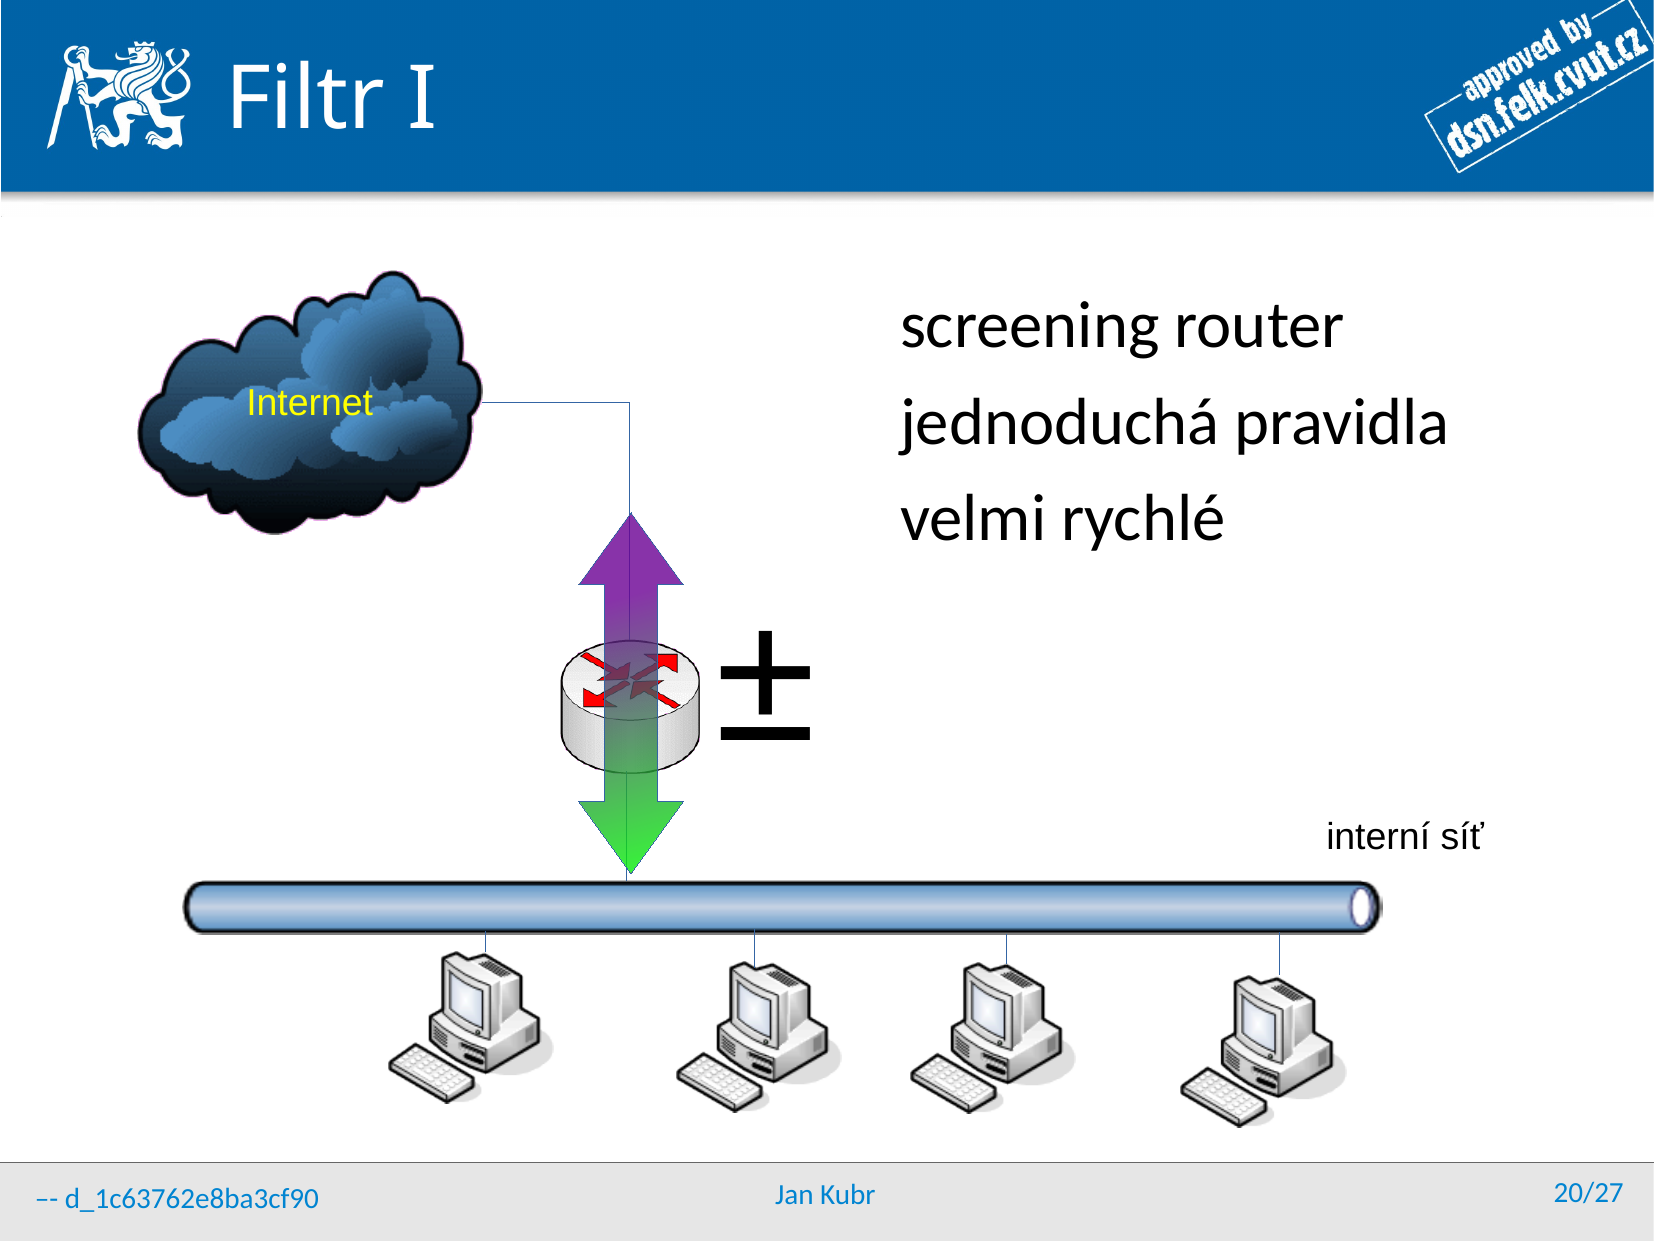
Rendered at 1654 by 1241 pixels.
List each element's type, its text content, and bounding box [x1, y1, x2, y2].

text_box [578, 512, 684, 874]
picture [910, 962, 1076, 1114]
picture [658, 639, 700, 774]
picture [560, 639, 604, 774]
picture [137, 270, 483, 535]
picture [388, 951, 554, 1104]
text_box ± [701, 566, 862, 787]
list screening router jednoduchá pravidla velmi rychlé [882, 297, 1625, 706]
picture [676, 961, 842, 1113]
title Filtr I [225, 0, 1426, 188]
picture [182, 880, 1383, 935]
picture [1180, 975, 1347, 1128]
text_box interní síť [1311, 808, 1499, 866]
picture [1, 0, 1654, 217]
